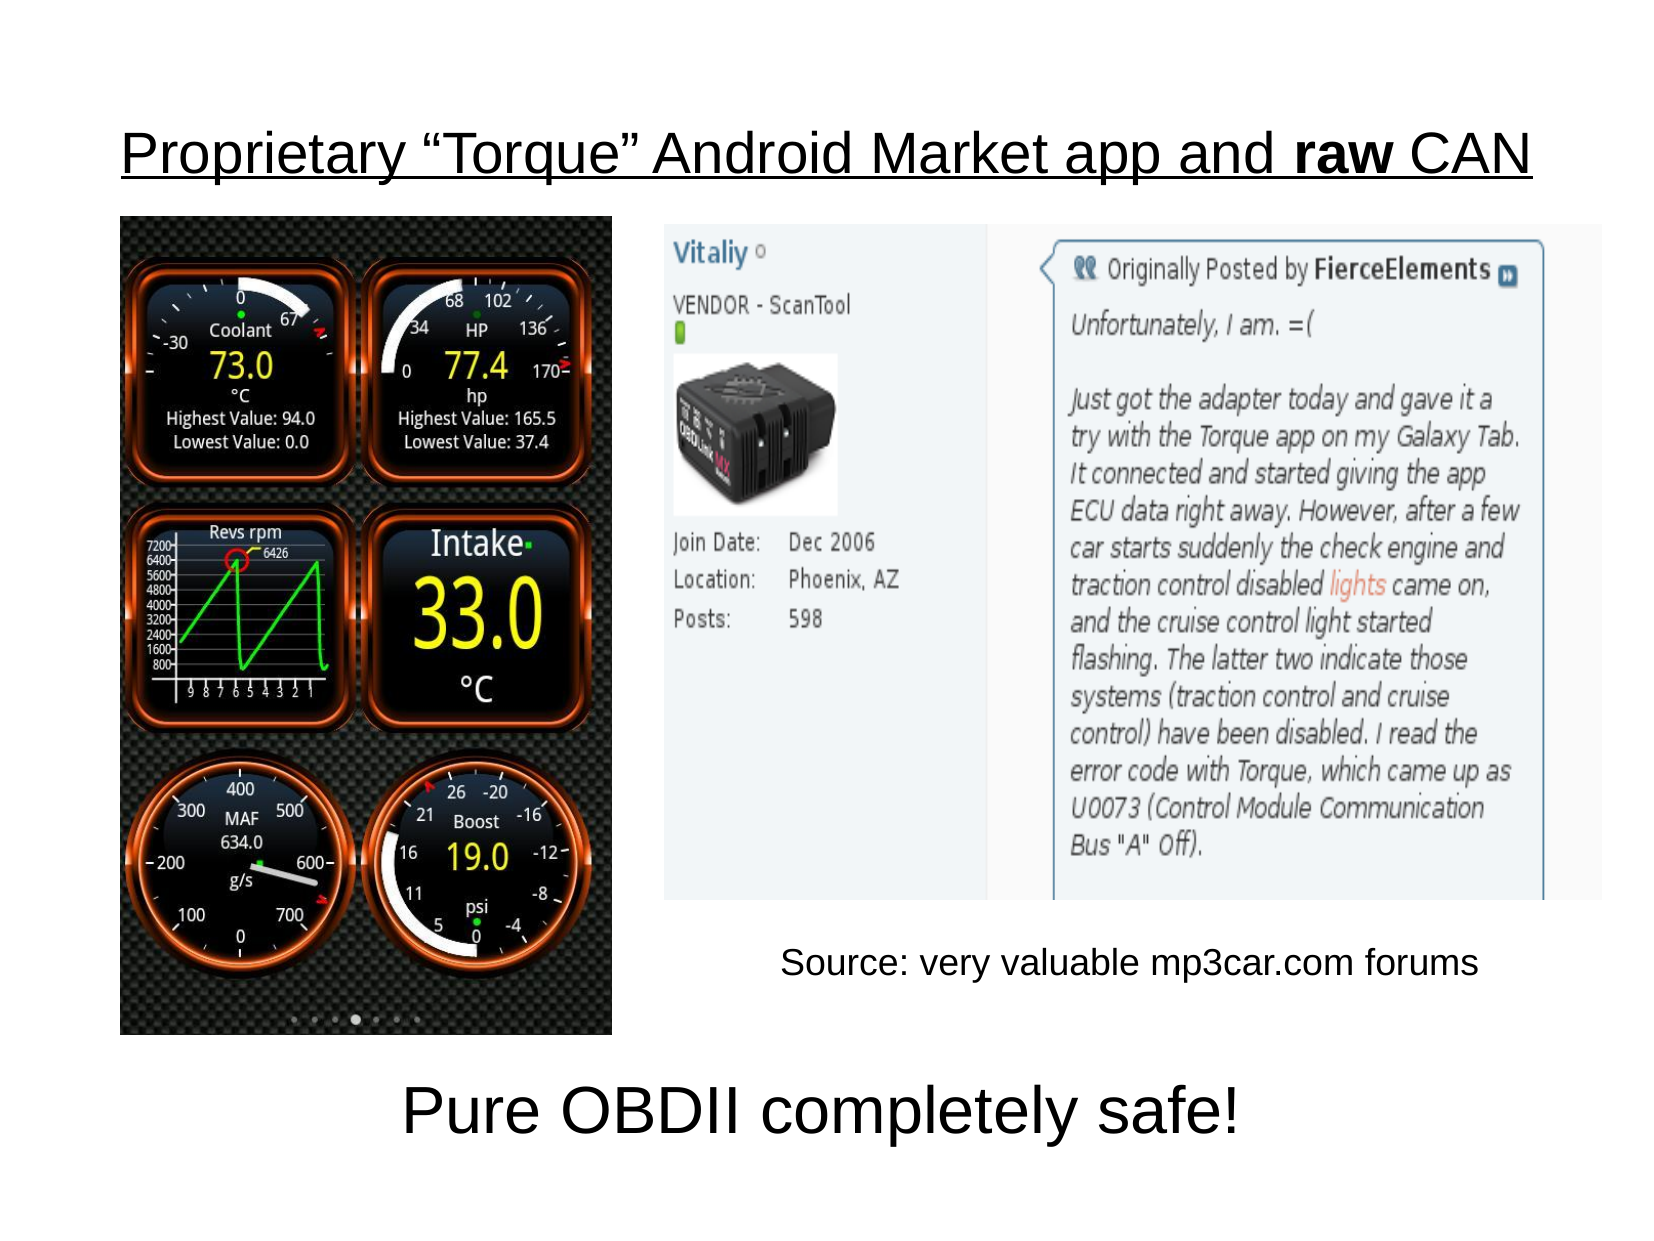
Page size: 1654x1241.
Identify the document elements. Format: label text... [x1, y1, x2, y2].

picture [664, 224, 1602, 901]
title Proprietary “Torque” Android Market app and raw CAN [82, 49, 1571, 257]
picture [120, 216, 612, 1036]
text_box Pure OBDII completely safe! [386, 1065, 1260, 1156]
text_box Source: very valuable mp3car.com forums [761, 930, 1499, 996]
